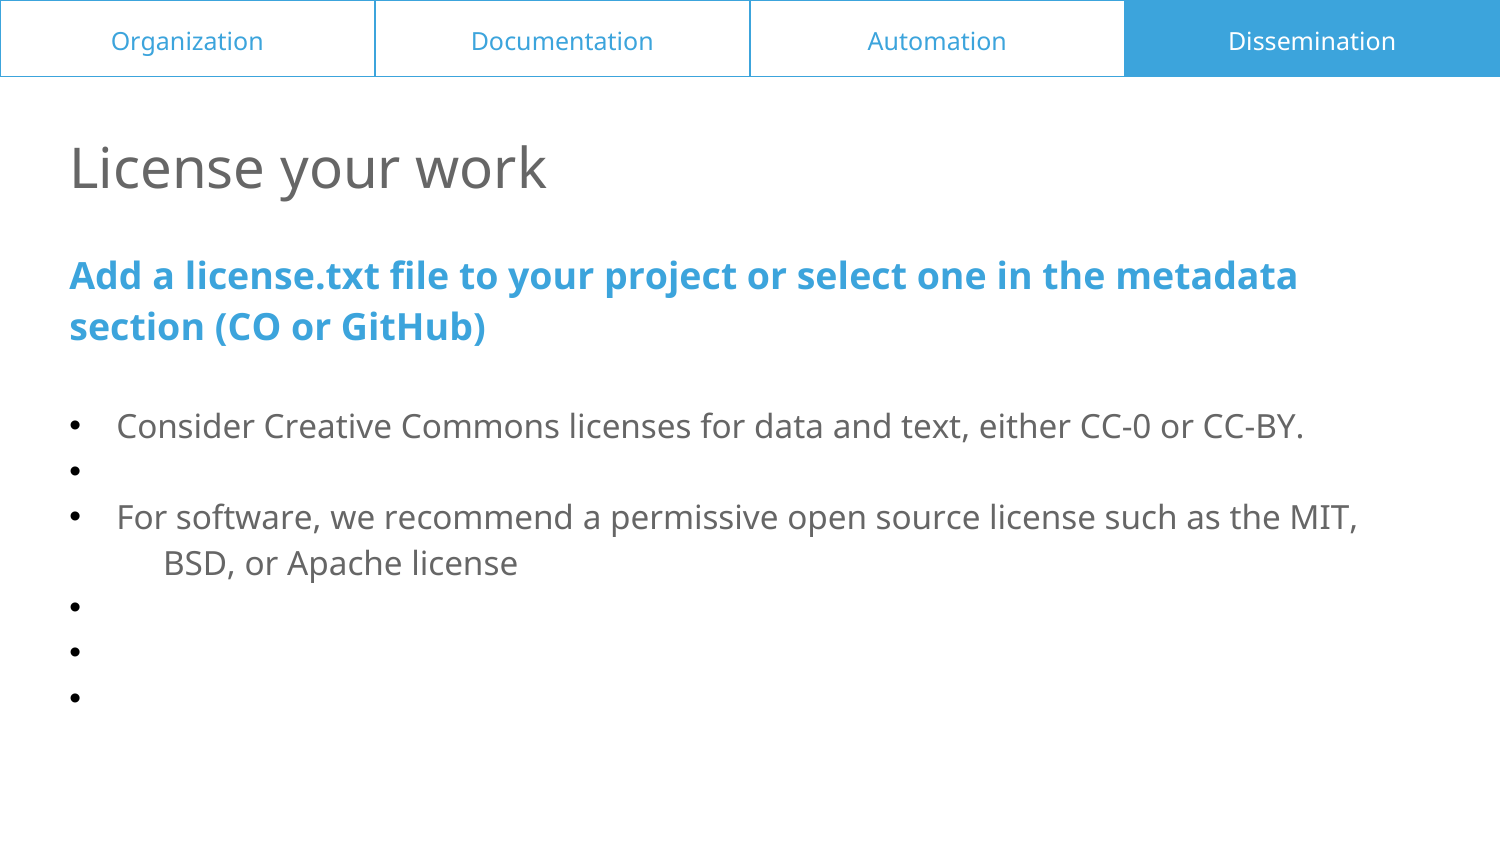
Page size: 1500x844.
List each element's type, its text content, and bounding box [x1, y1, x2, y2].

text_box Dissemination [1125, 0, 1500, 77]
text_box License your work [54, 117, 1430, 241]
text_box Add a license.txt file to your project or select one in the metadata section (CO or GitHub) Consider Creative Commons licenses for data and text, either CC-0 or CC-BY. For software, we recommend a permissive open source license such as the MIT, BSD, or Apache license [54, 238, 1418, 729]
text_box Automation [750, 0, 1124, 77]
text_box Documentation [375, 0, 749, 77]
text_box Organization [0, 0, 374, 77]
